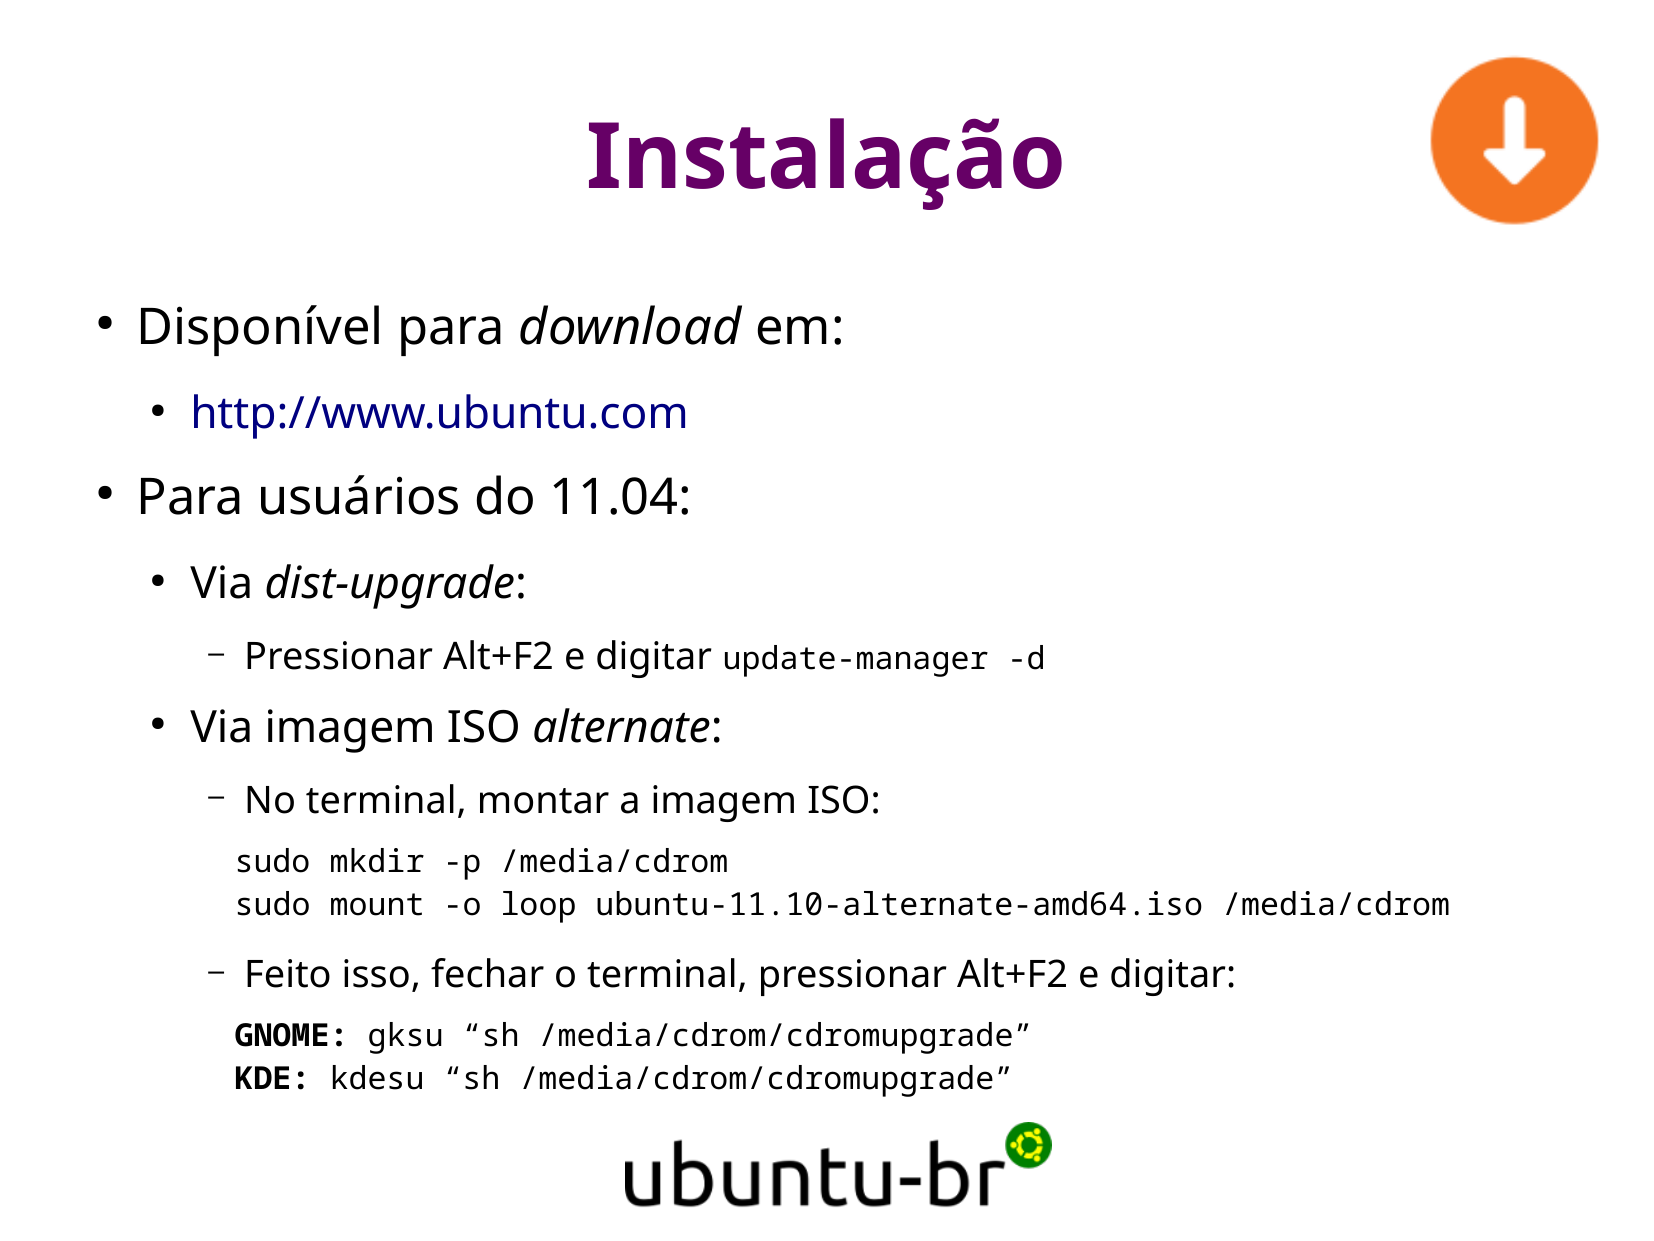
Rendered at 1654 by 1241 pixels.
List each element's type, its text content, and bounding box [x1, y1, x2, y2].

title Instalação [82, 49, 1571, 257]
picture [1423, 35, 1607, 249]
picture [625, 1122, 1052, 1223]
list Disponível para download em: http://www.ubuntu.com Para usuários do 11.04: Via dist-upgrade: Pressionar Alt+F2 e digitar update-manager -d Via imagem ISO alternate: No terminal, montar a imagem ISO: sudo mkdir -p /media/cdrom sudo mount -o loop ubuntu-11.10-alternate-amd64.iso /media/cdrom Feito isso, fechar o terminal, pressionar Alt+F2 e digitar: GNOME: gksu “sh /media/cdrom/cdromupgrade” KDE: kdesu “sh /media/cdrom/cdromupgrade” [82, 290, 1571, 1109]
